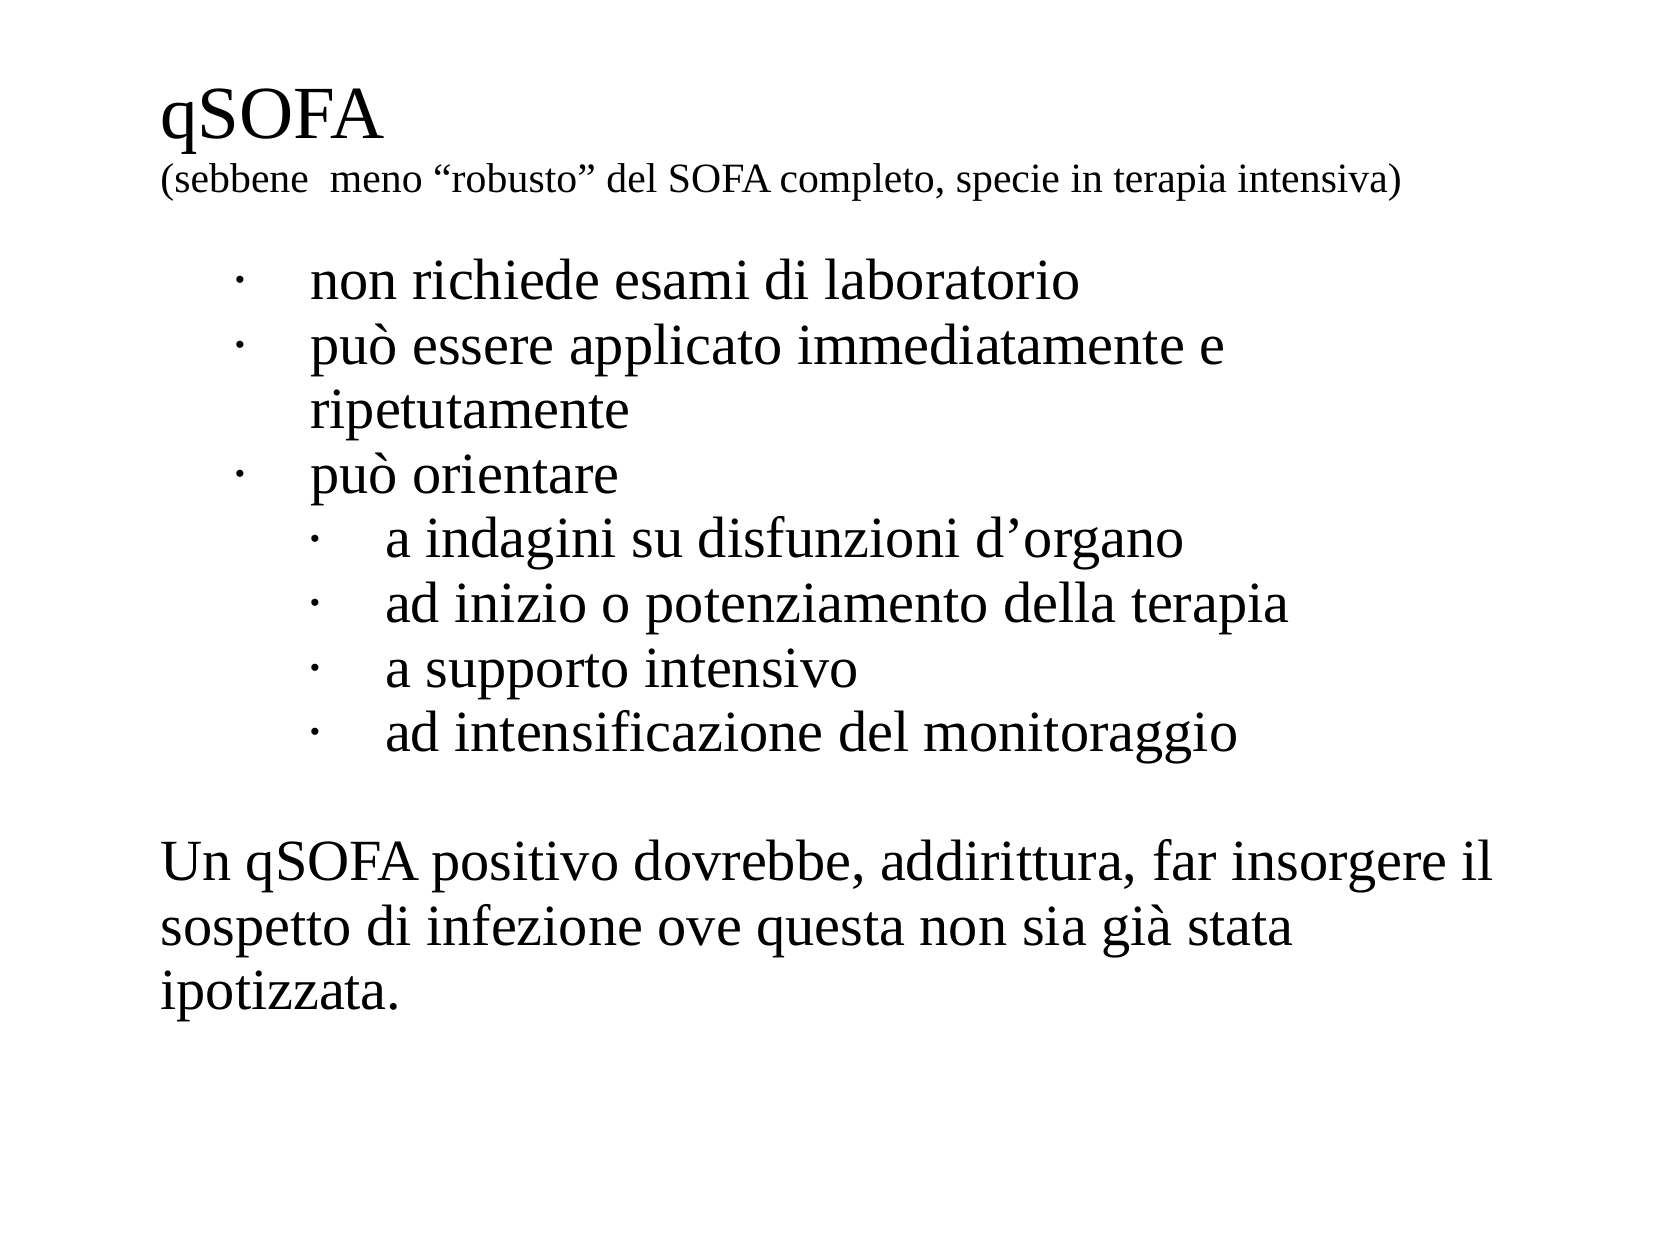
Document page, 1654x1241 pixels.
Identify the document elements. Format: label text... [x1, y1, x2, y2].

text_box qSOFA (sebbene meno “robusto” del SOFA completo, specie in terapia intensiva) non richiede esami di laboratorio può essere applicato immediatamente e ripetutamente può orientare a indagini su disfunzioni d’organo ad inizio o potenziamento della terapia a supporto intensivo ad intensificazione del monitoraggio Un qSOFA positivo dovrebbe, addirittura, far insorgere il sospetto di infezione ove questa non sia già stata ipotizzata. [145, 64, 1516, 1120]
